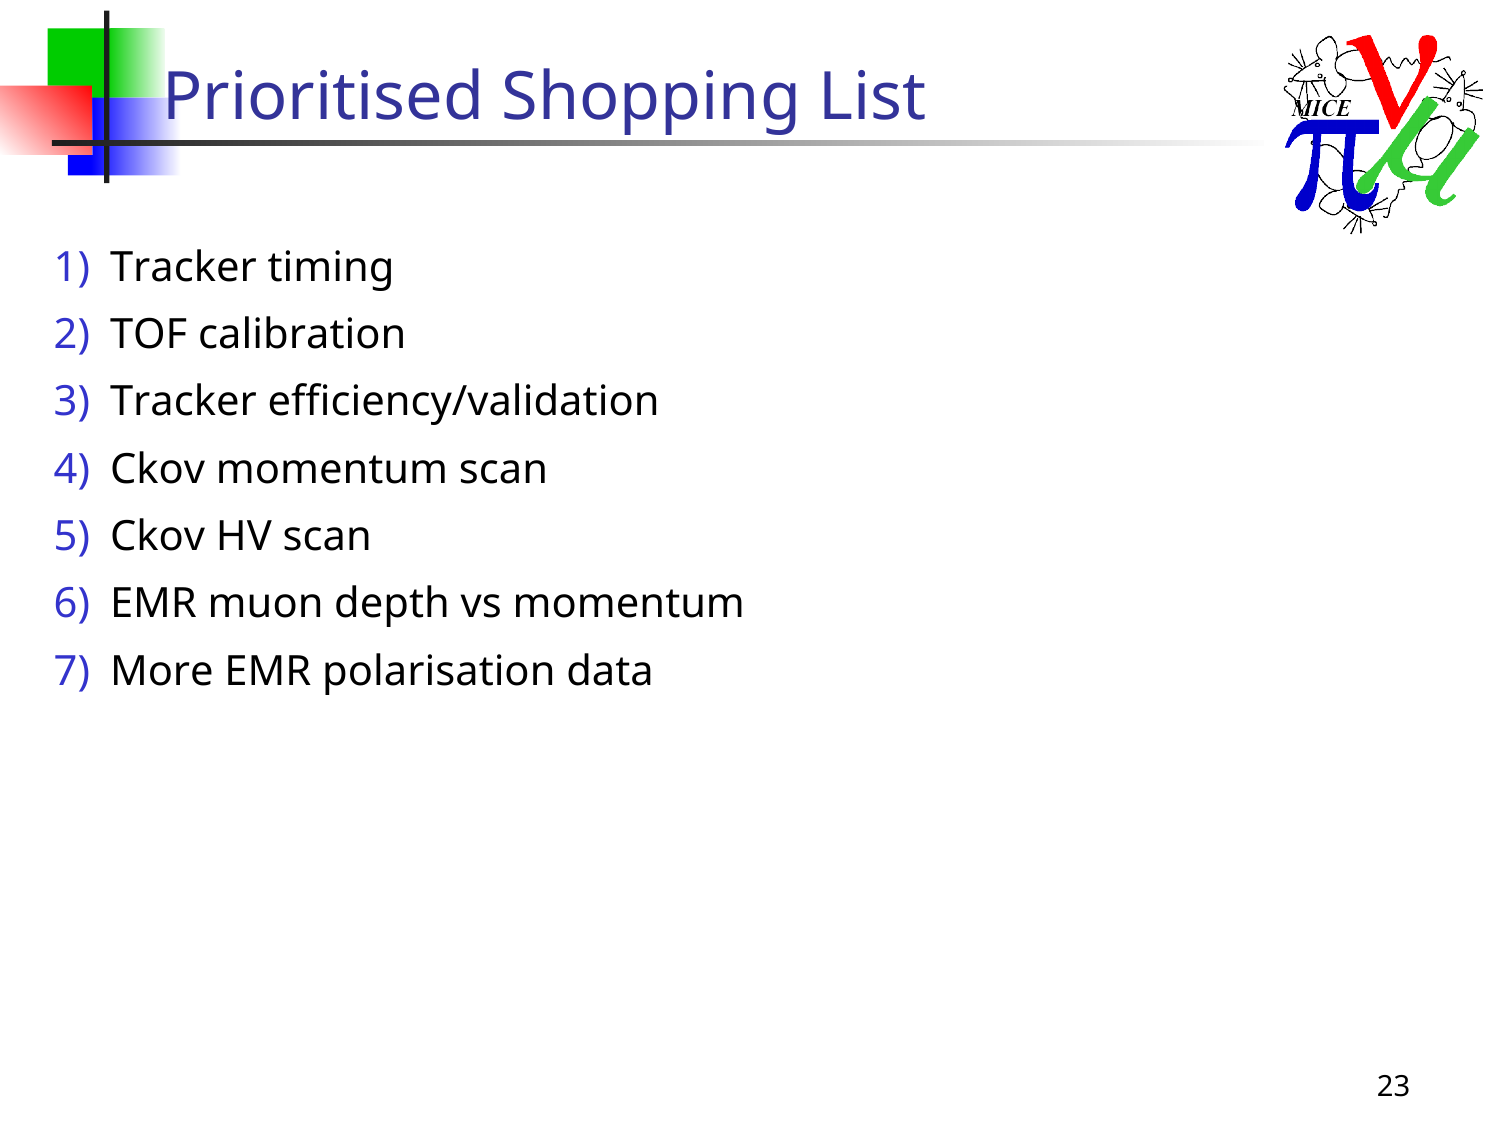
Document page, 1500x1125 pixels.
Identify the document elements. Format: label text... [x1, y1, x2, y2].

title Prioritised Shopping List [162, 0, 1441, 188]
list Tracker timing TOF calibration Tracker efficiency/validation Ckov momentum scan Ckov HV scan EMR muon depth vs momentum More EMR polarisation data [53, 236, 1388, 642]
picture [1264, 5, 1500, 251]
